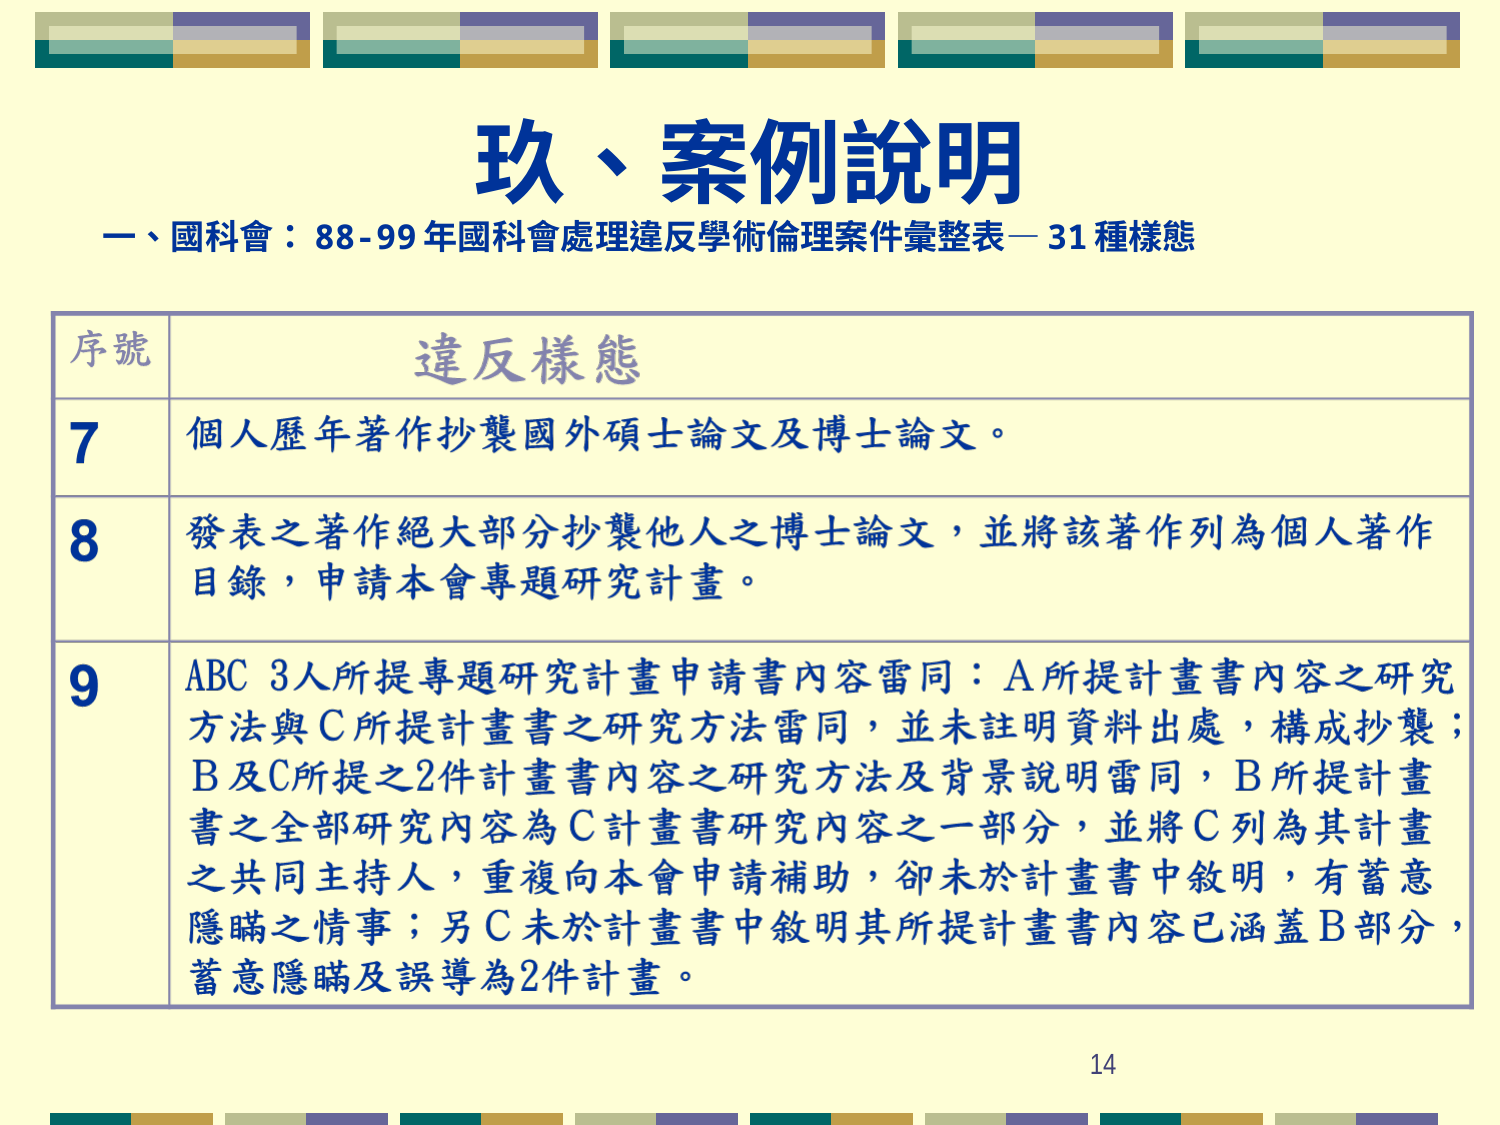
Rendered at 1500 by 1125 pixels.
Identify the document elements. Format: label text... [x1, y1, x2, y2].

text_box 玖、案例說明 [113, 97, 1388, 220]
list 一、國科會：88-99年國科會處理違反學術倫理案件彙整表—31種樣態 [41, 208, 1376, 291]
text_box [1074, 1026, 1388, 1088]
picture [33, 304, 1500, 1026]
